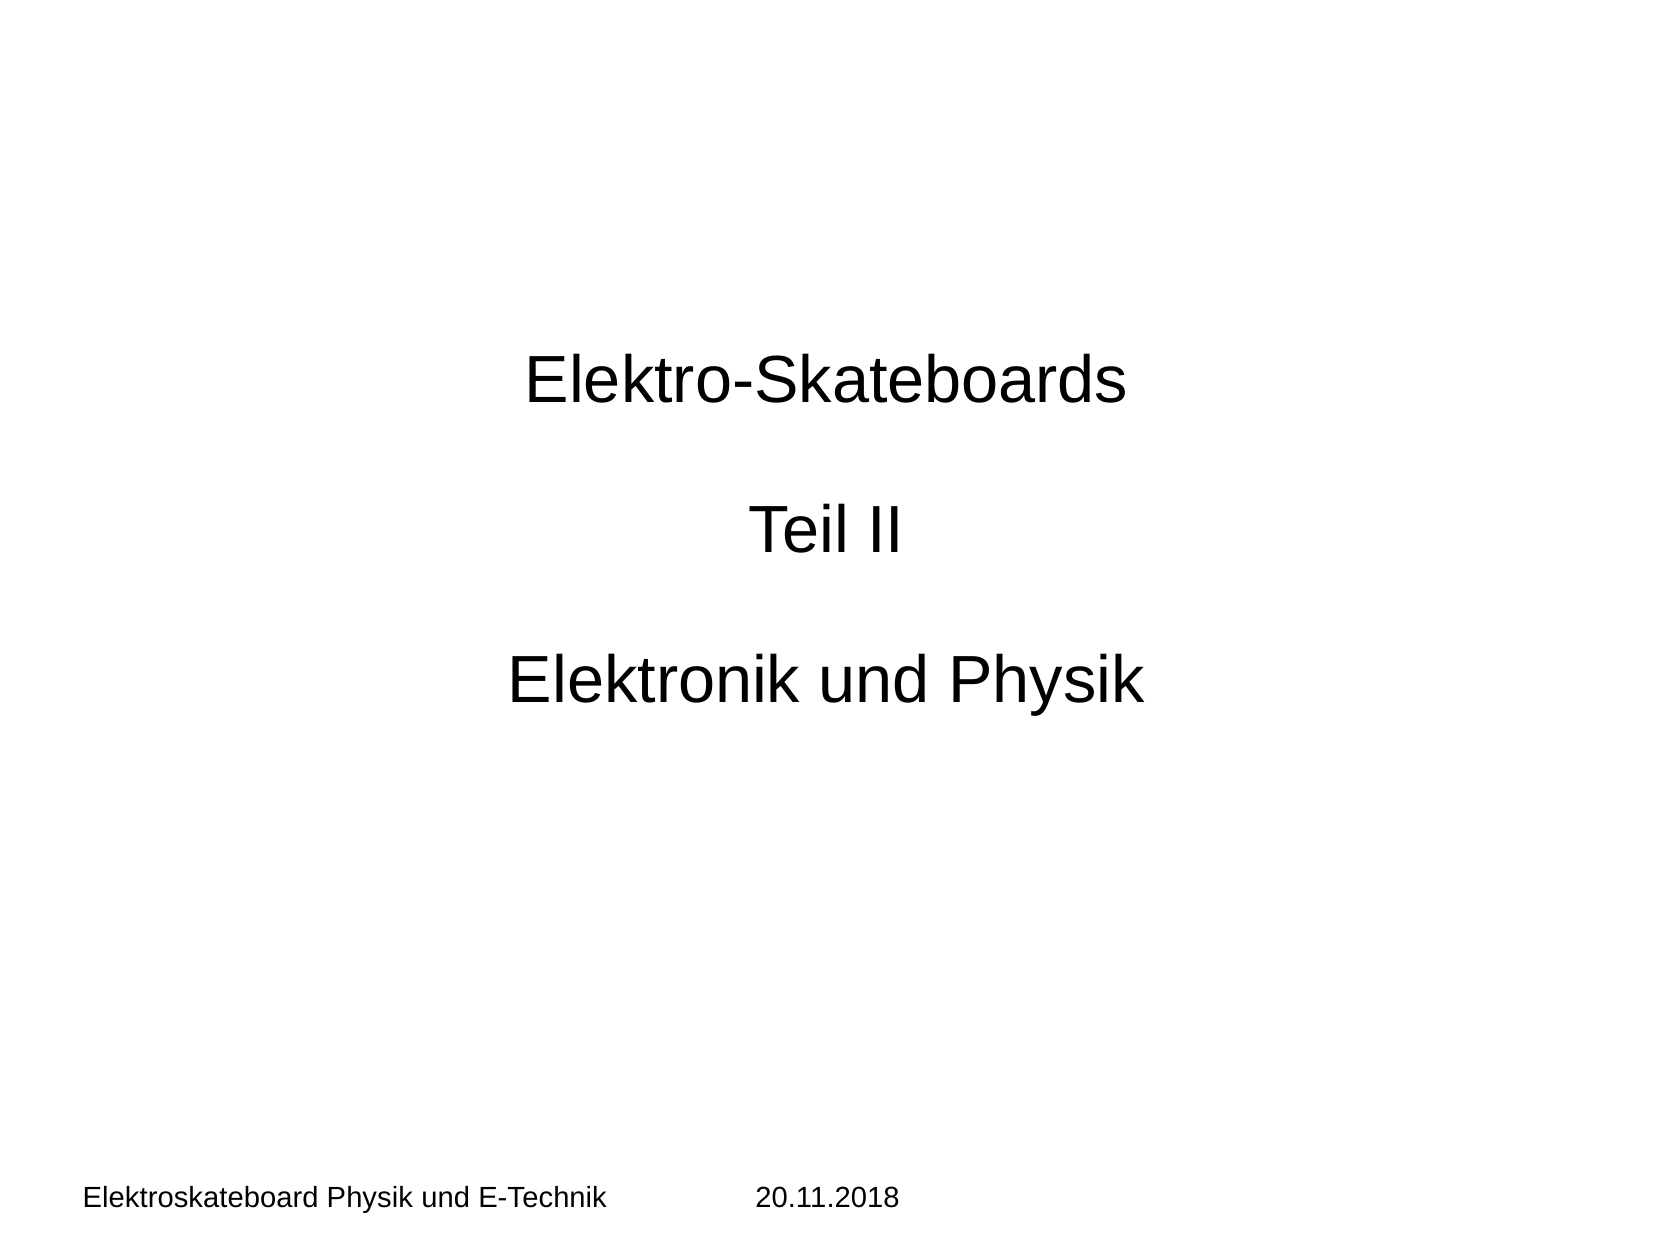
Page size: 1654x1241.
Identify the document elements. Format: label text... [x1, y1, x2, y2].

subtitle Elektro-Skateboards Teil II Elektronik und Physik [82, 49, 1571, 1010]
